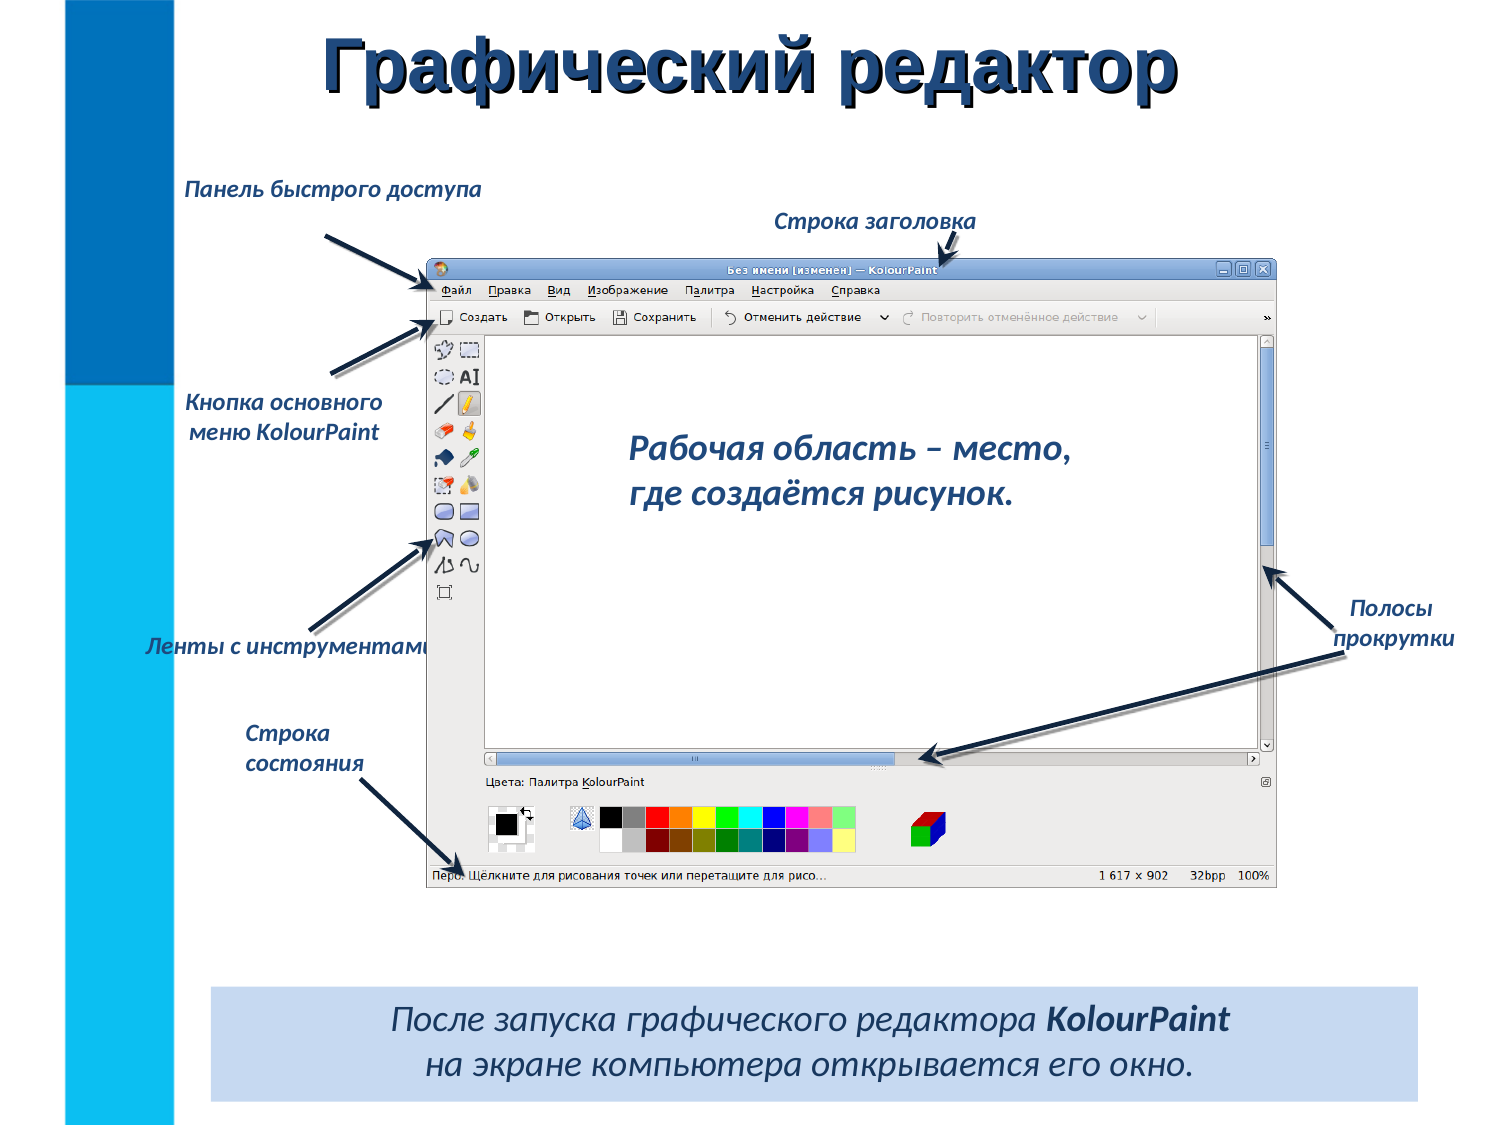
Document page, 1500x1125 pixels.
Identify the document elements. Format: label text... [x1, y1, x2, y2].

title Графический редактор [75, 0, 1426, 121]
text_box Панель быстрого доступа [137, 164, 530, 211]
text_box После запуска графического редактора KolourPaint на экране компьютера открывается его окно. [210, 986, 1418, 1102]
text_box Полосы прокрутки [1280, 583, 1500, 660]
picture [0, 0, 1500, 1125]
text_box Строка заголовка [679, 196, 1072, 242]
text_box Ленты с инструментами [123, 622, 426, 668]
text_box Рабочая область – место, где создаётся рисунок. [613, 415, 1140, 522]
text_box Кнопка основного меню KolourPaint [165, 377, 403, 453]
text_box Строка состояния [230, 709, 426, 785]
picture [1273, 574, 1286, 589]
